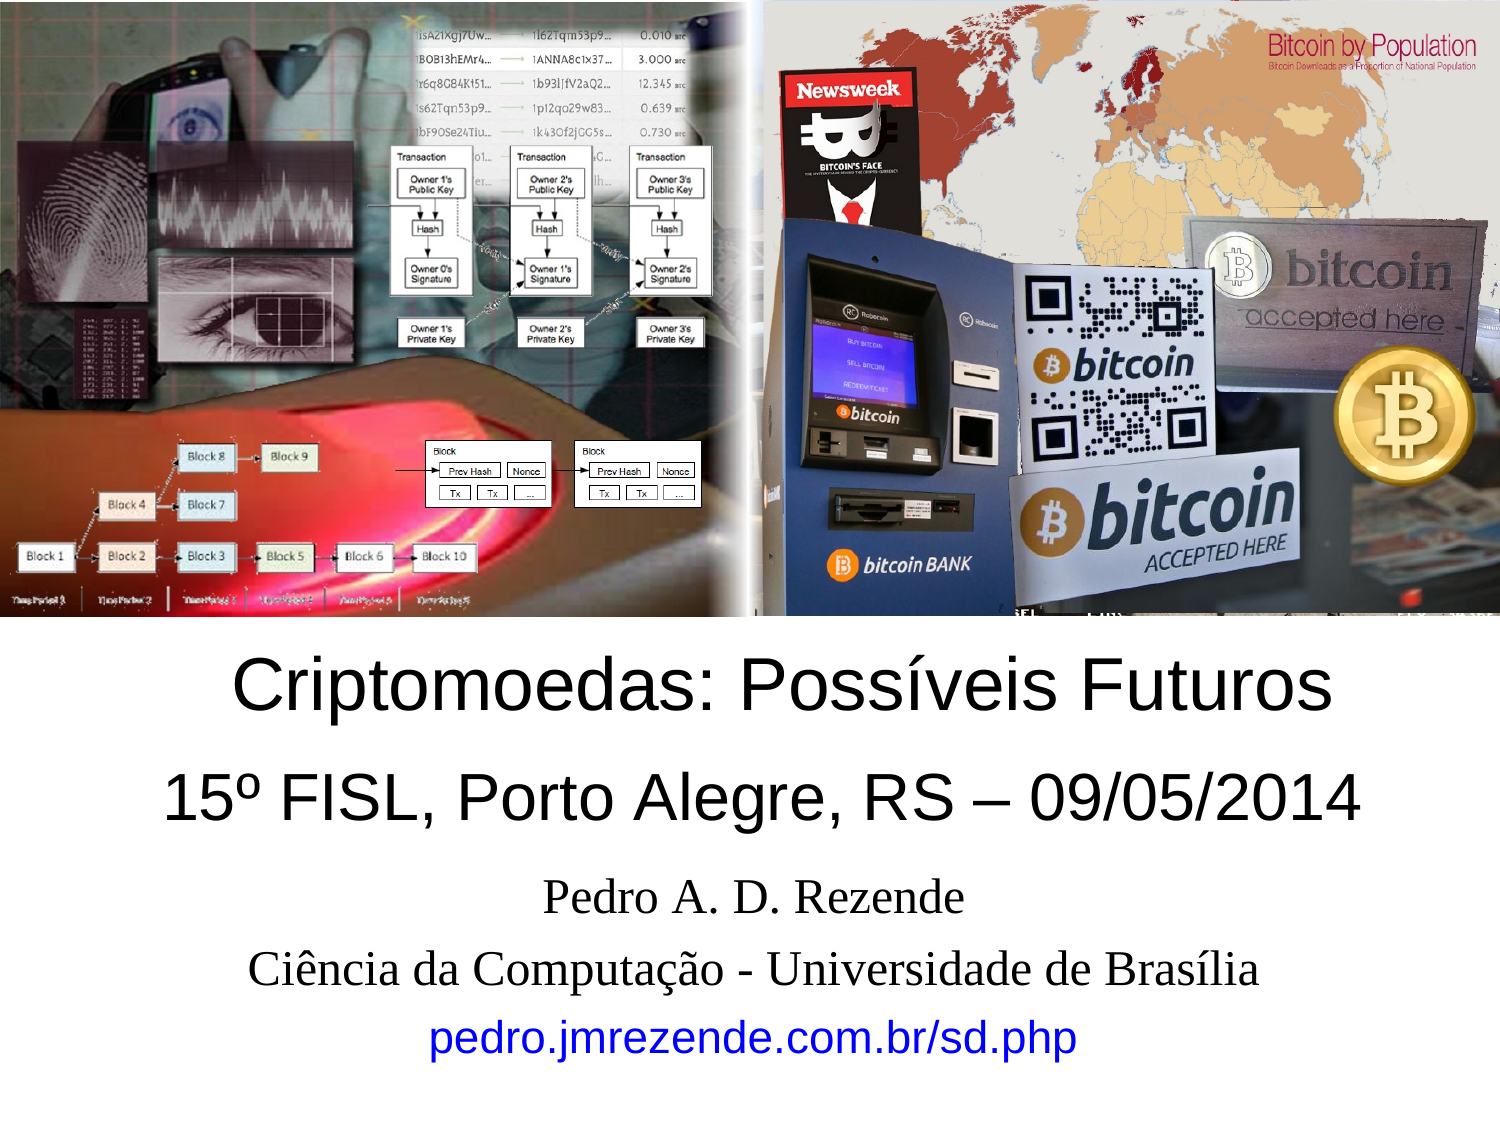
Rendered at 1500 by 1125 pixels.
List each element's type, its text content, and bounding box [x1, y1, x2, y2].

title Criptomoedas: Possíveis Futuros 15º FISL, Porto Alegre, RS – 09/05/2014 [49, 618, 1453, 958]
subtitle Pedro A. D. Rezende Ciência da Computação - Universidade de Brasília pedro.jmrezende.com.br/sd.php [84, 958, 1349, 1086]
picture [0, 0, 1500, 618]
